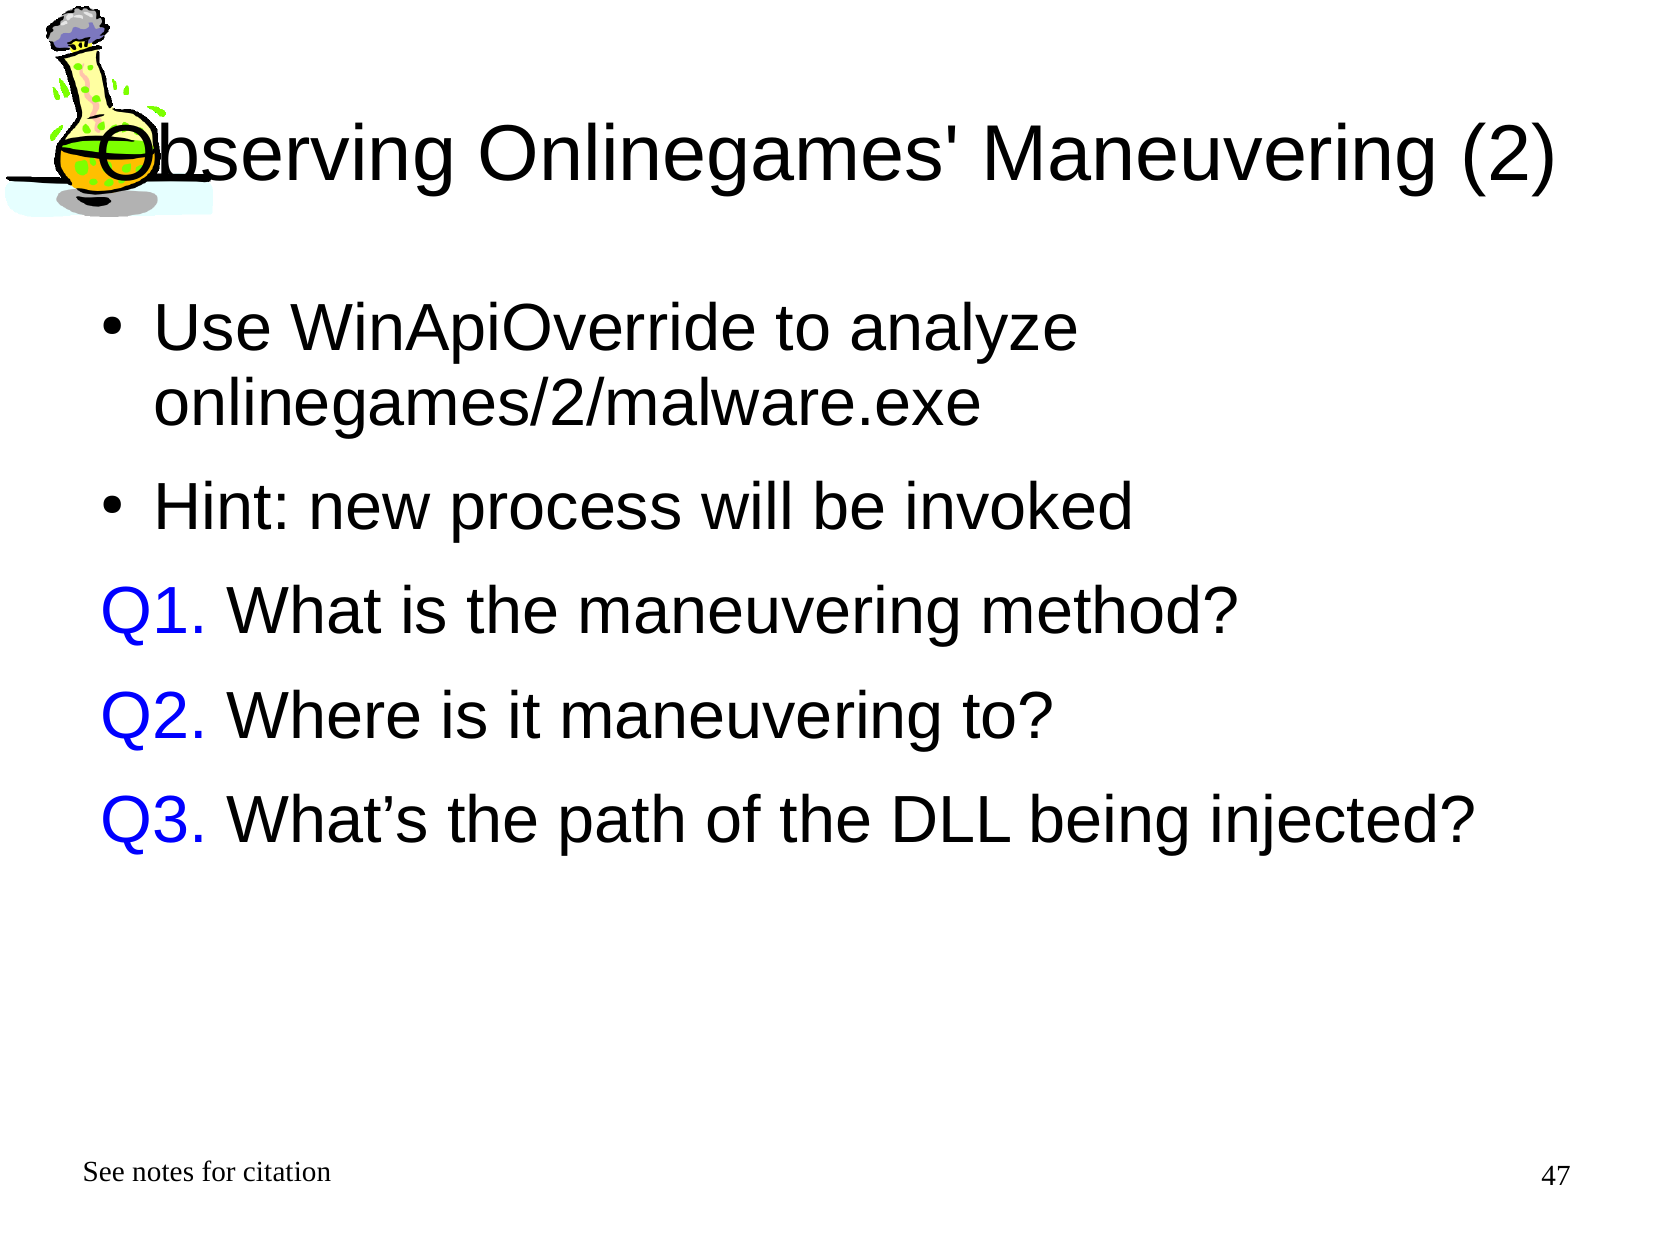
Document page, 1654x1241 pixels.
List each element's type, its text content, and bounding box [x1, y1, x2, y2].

picture [5, 6, 213, 217]
title Observing Onlinegames' Maneuvering (2) [82, 49, 1571, 257]
list Use WinApiOverride to analyze onlinegames/2/malware.exe Hint: new process will be invoked What is the maneuvering method? Where is it maneuvering to? What’s the path of the DLL being injected? [82, 290, 1576, 1126]
